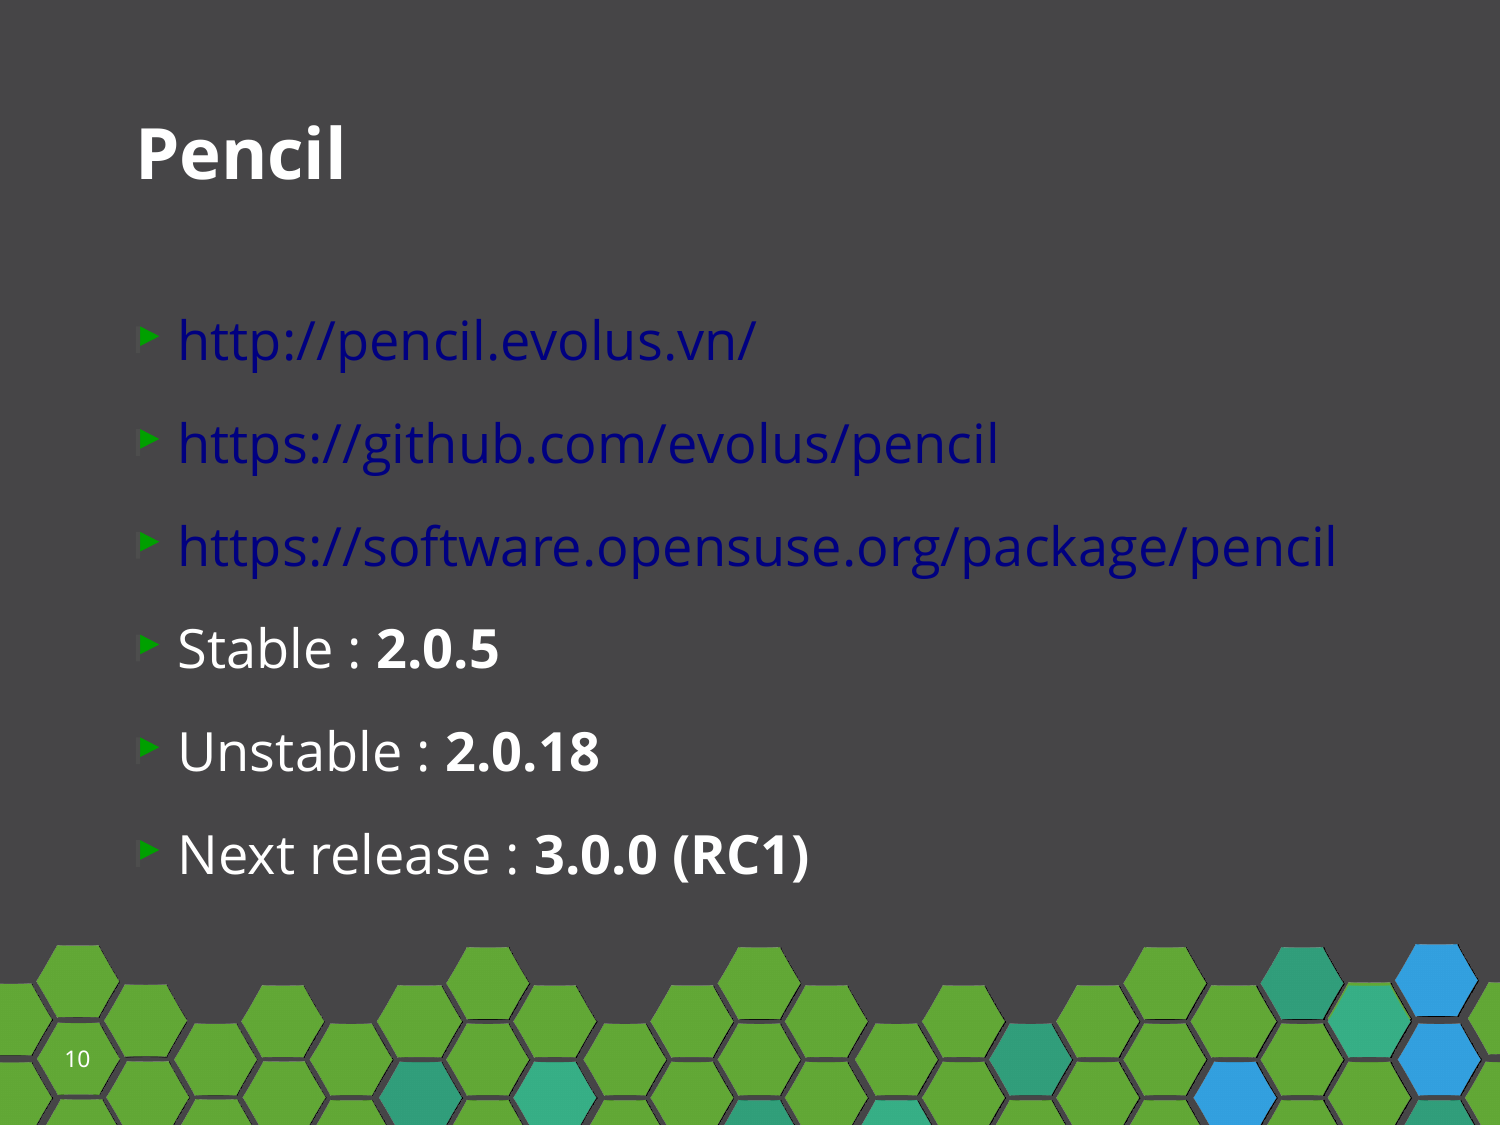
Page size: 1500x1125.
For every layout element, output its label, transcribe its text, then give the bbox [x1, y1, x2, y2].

picture [0, 944, 1500, 1125]
list http://pencil.evolus.vn/ https://github.com/evolus/pencil https://software.opensuse.org/package/pencil Stable : 2.0.5 Unstable : 2.0.18 Next release : 3.0.0 (RC1) [135, 291, 1372, 945]
title Pencil [135, 71, 1372, 234]
